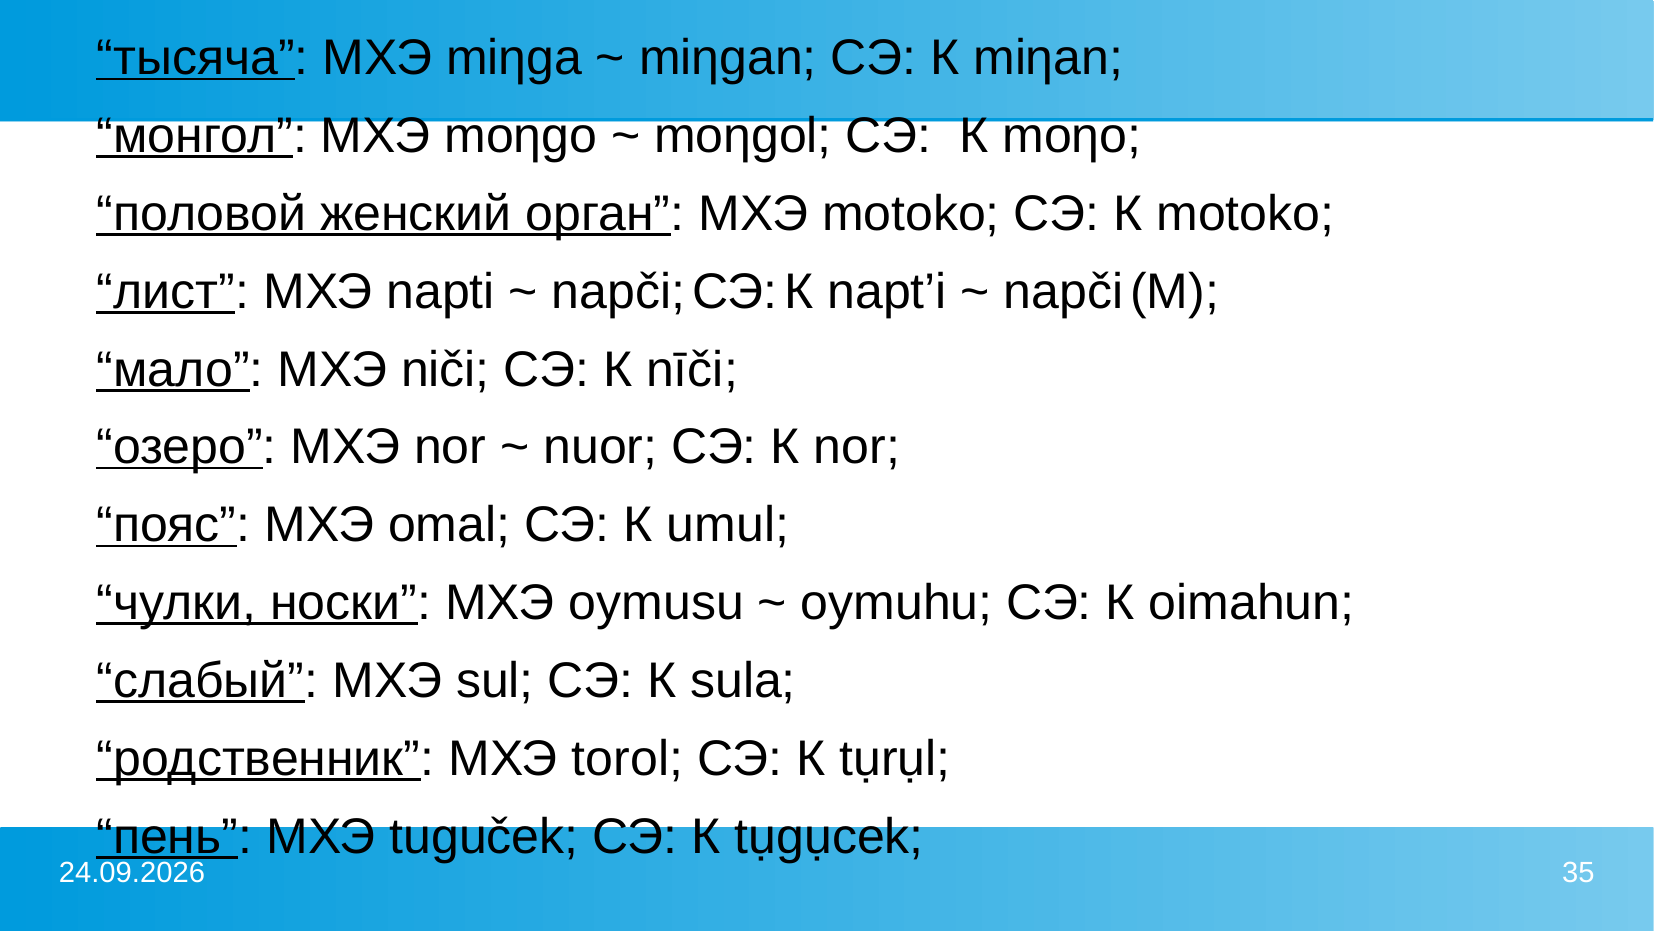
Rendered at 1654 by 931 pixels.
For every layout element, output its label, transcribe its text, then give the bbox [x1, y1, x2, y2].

list “тысяча”: МХЭ miƞga ~ miƞgan; СЭ: К miƞan; “монгол”: МХЭ moƞgo ~ moƞgol; СЭ: К moƞo; “половой женский орган”: МХЭ motoko; СЭ: К motoko; “лист”: МХЭ napti ~ napči; СЭ: К napt’i ~ napči (М); “мало”: МХЭ niči; СЭ: К nīči; “озеро”: МХЭ nor ~ nuor; СЭ: К nor; “пояс”: МХЭ omal; СЭ: К umul; “чулки, носки”: МХЭ oymusu ~ oymuhu; СЭ: К oimahun; “слабый”: МХЭ sul; СЭ: К sula; “родственник”: МХЭ torol; СЭ: К tụrụl; “пень”: МХЭ tuguček; СЭ: К tụgụcek; [59, 29, 1595, 621]
